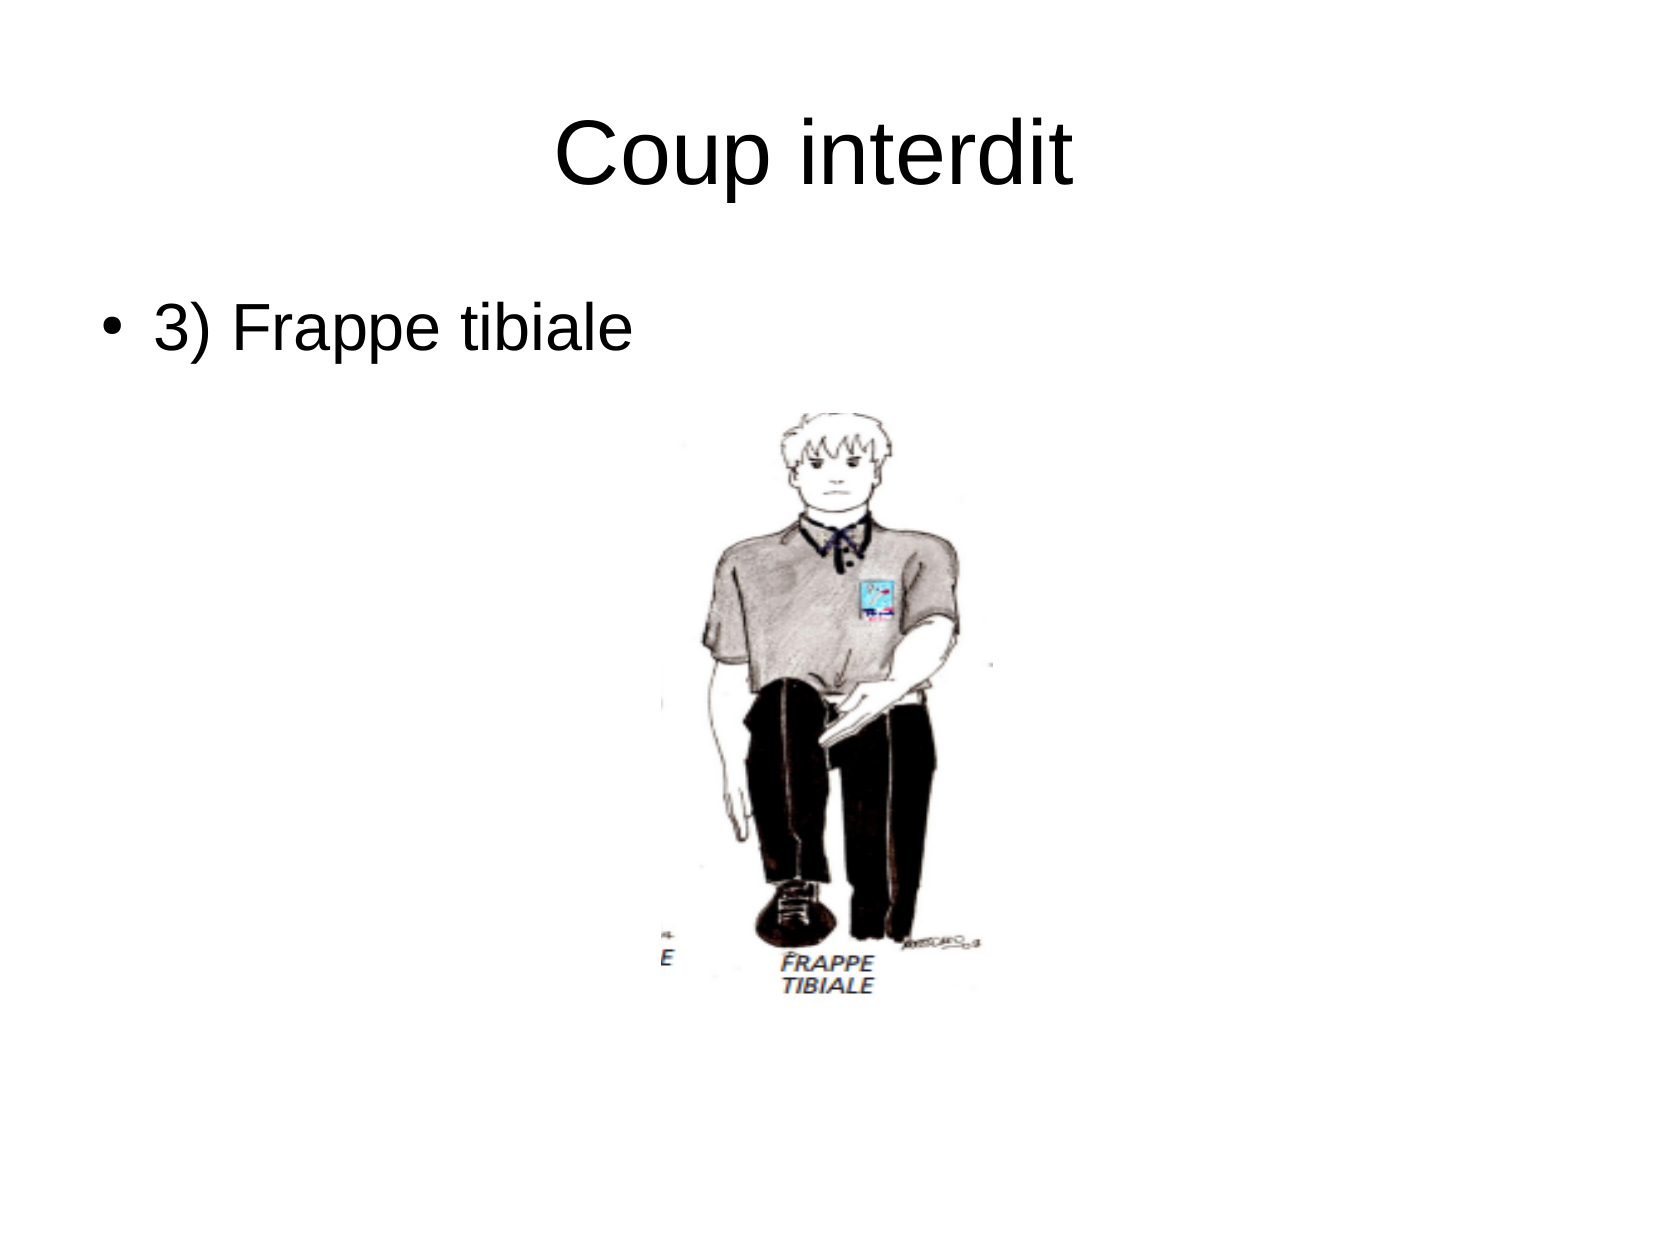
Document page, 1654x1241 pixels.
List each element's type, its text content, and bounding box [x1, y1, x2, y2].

list 3) Frappe tibiale [82, 290, 1571, 1109]
picture [661, 413, 993, 1004]
title Coup interdit [82, 49, 1571, 257]
